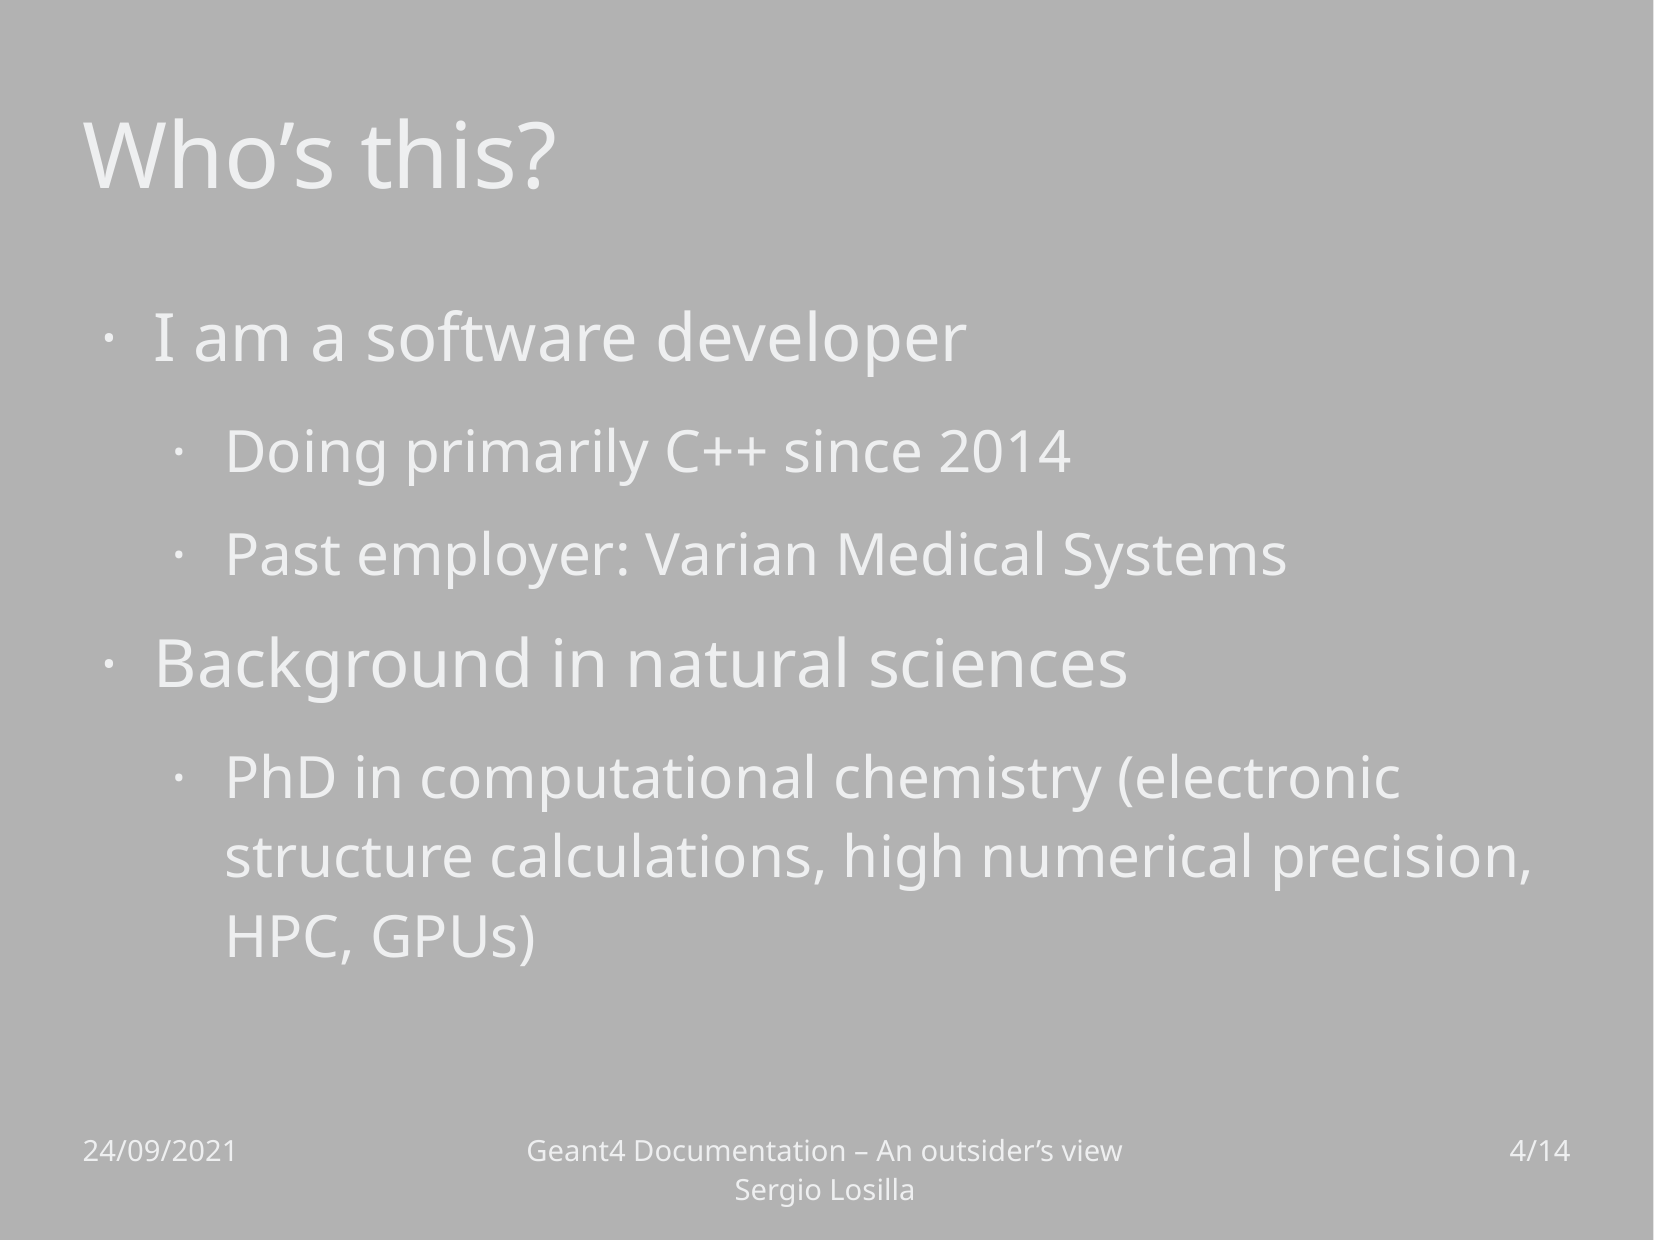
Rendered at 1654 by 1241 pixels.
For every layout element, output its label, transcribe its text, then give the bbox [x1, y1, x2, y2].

title Who’s this? [82, 56, 1571, 250]
list I am a software developer Doing primarily C++ since 2014 Past employer: Varian Medical Systems Background in natural sciences PhD in computational chemistry (electronic structure calculations, high numerical precision, HPC, GPUs) [82, 290, 1571, 1094]
